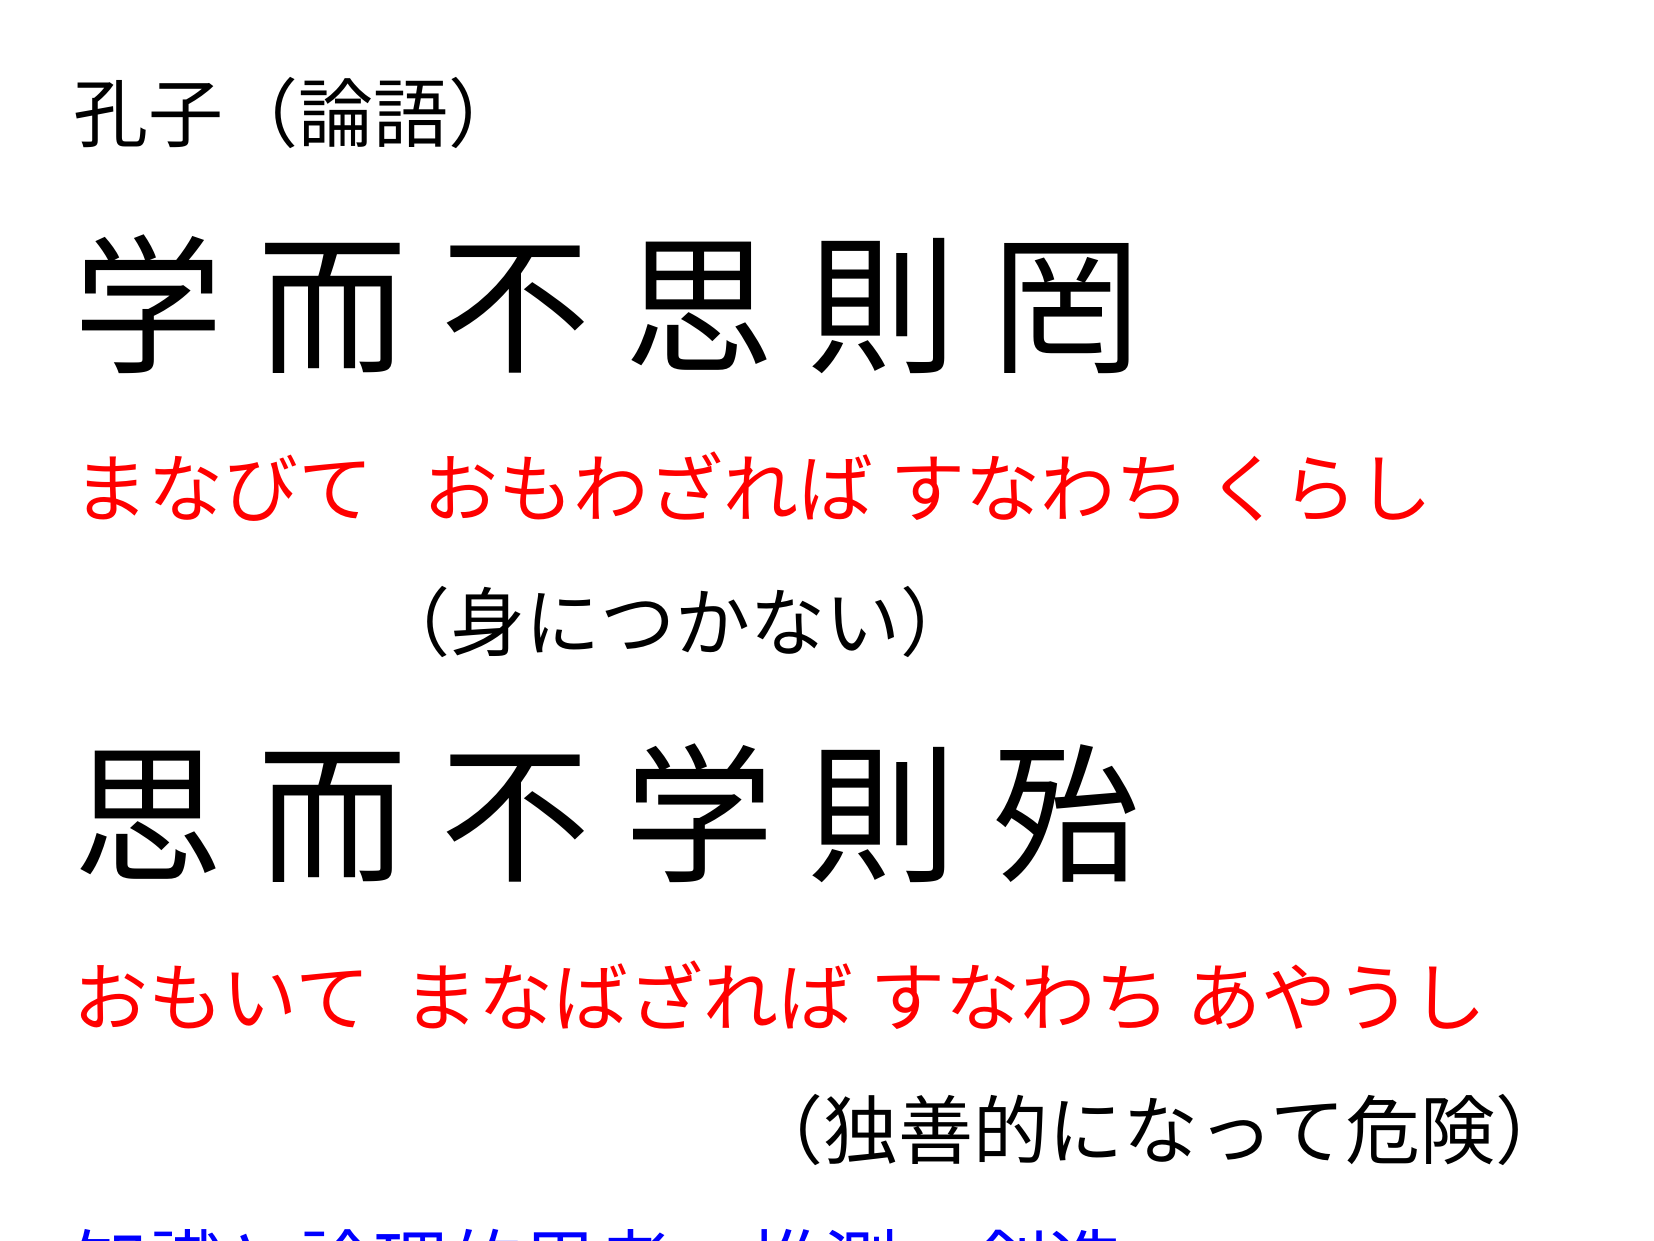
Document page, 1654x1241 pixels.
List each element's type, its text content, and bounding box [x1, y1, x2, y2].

text_box 孔子（論語） 学 而 不 思 則 罔 まなびて おもわざれば すなわち くらし （身につかない） 思 而 不 学 則 殆 おもいて まなばざれば すなわち あやうし （独善的になって危険） 知識と論理的思考→推測、創造 [59, 47, 1621, 1234]
